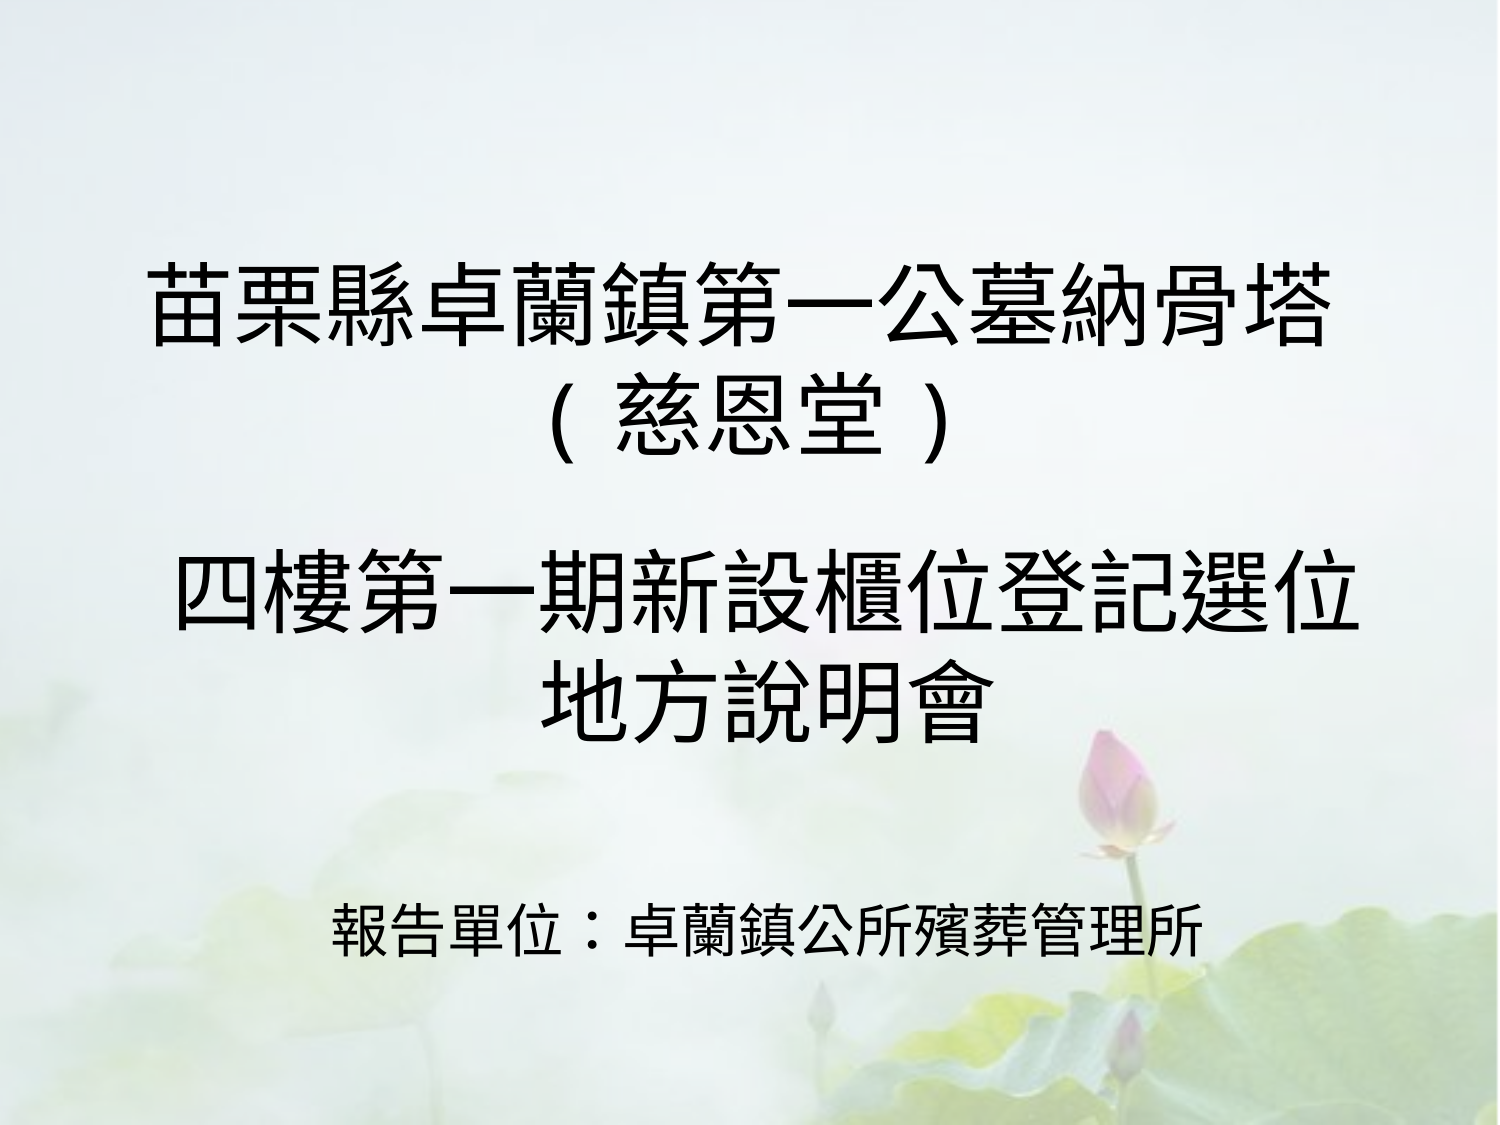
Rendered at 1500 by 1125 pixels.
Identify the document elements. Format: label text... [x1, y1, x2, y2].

title 苗栗縣卓蘭鎮第一公墓納骨塔(慈恩堂) [112, 184, 1388, 532]
subtitle 四樓第一期新設櫃位登記選位地方說明會 報告單位：卓蘭鎮公所殯葬管理所 [147, 527, 1388, 988]
